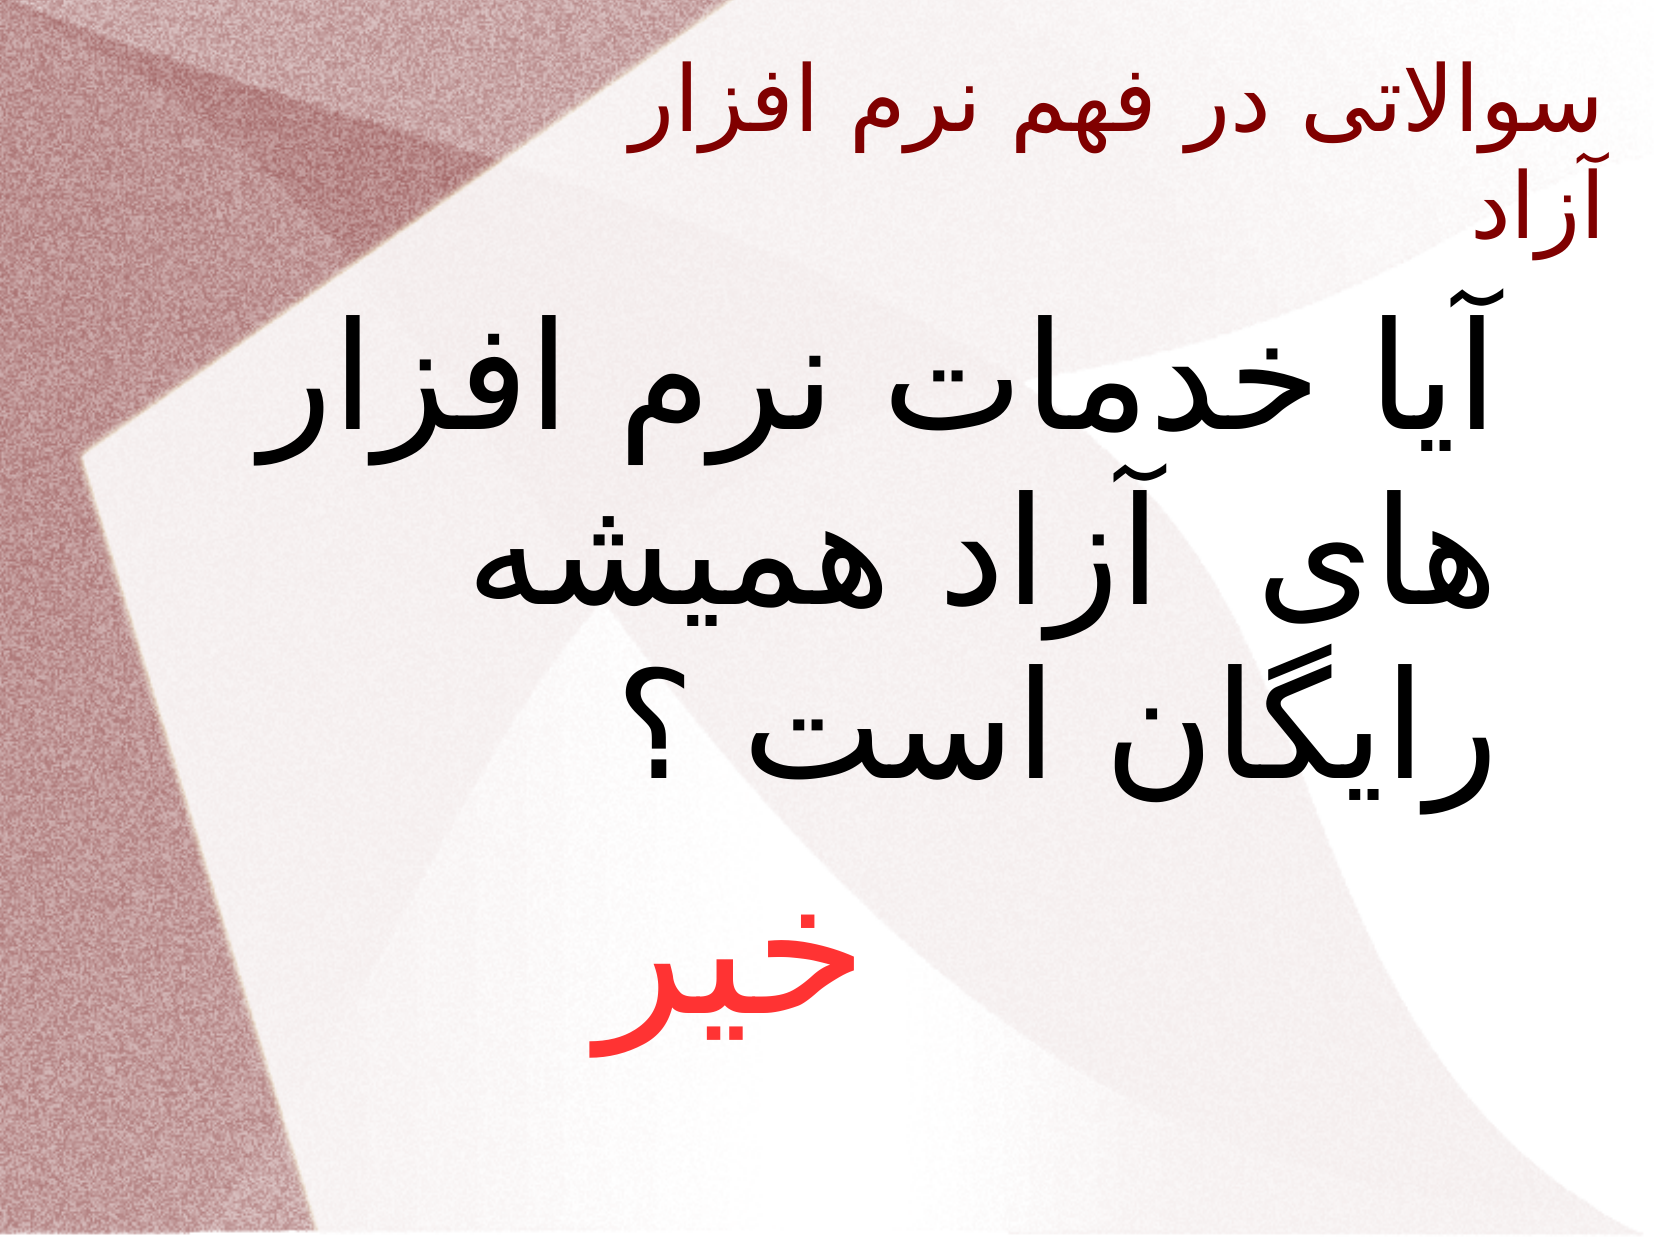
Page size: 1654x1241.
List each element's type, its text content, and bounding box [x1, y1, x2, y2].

title سوالاتی در فهم نرم افزار آزاد [596, 49, 1607, 257]
list آیا خدمات نرم افزار های آزاد همیشه رایگان است ؟ خیر [82, 290, 1571, 1213]
picture [0, 0, 1654, 1241]
